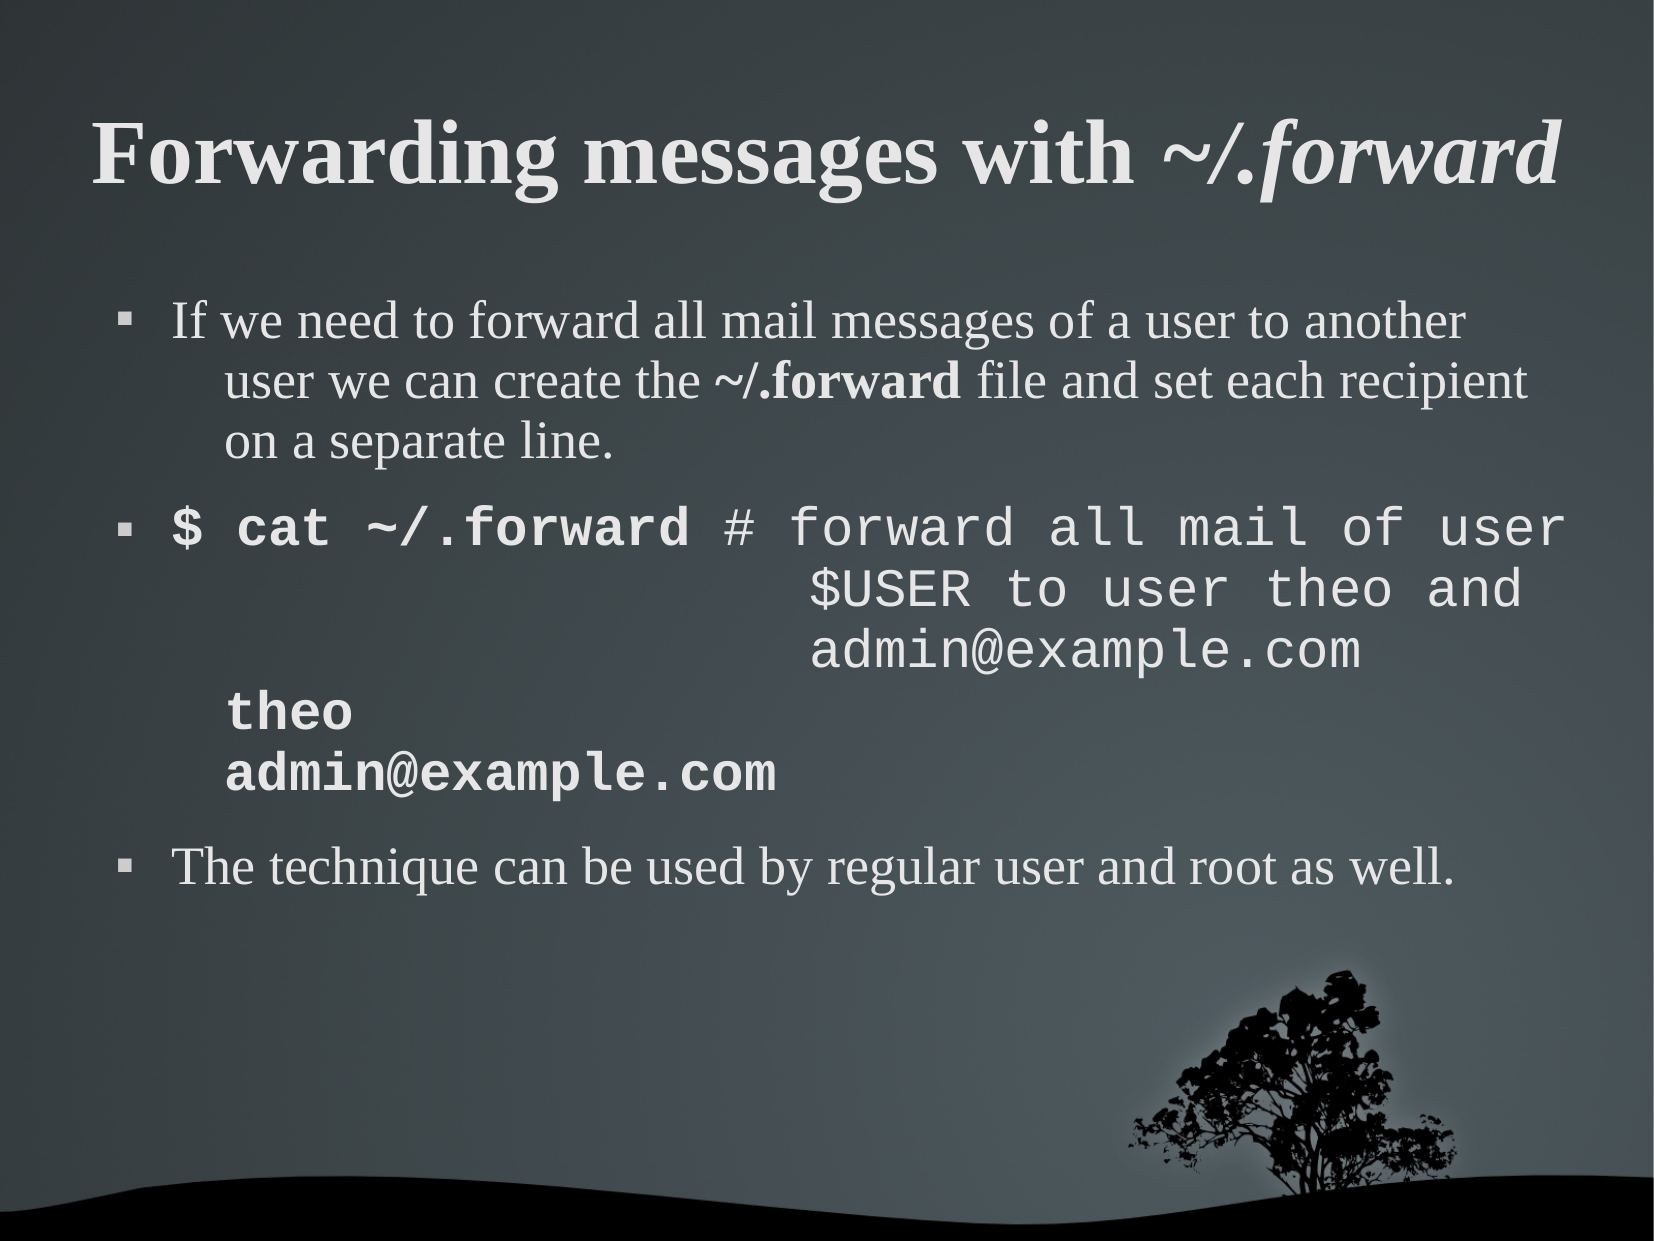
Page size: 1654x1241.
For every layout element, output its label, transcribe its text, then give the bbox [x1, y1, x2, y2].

title Forwarding messages with ~/.forward [82, 49, 1571, 257]
picture [0, 0, 1654, 1241]
list If we need to forward all mail messages of a user to another user we can create the ~/.forward file and set each recipient on a separate line. $ cat ~/.forward # forward all mail of user $USER to user theo and admin@example.com theo admin@example.com The technique can be used by regular user and root as well. [82, 290, 1571, 1109]
